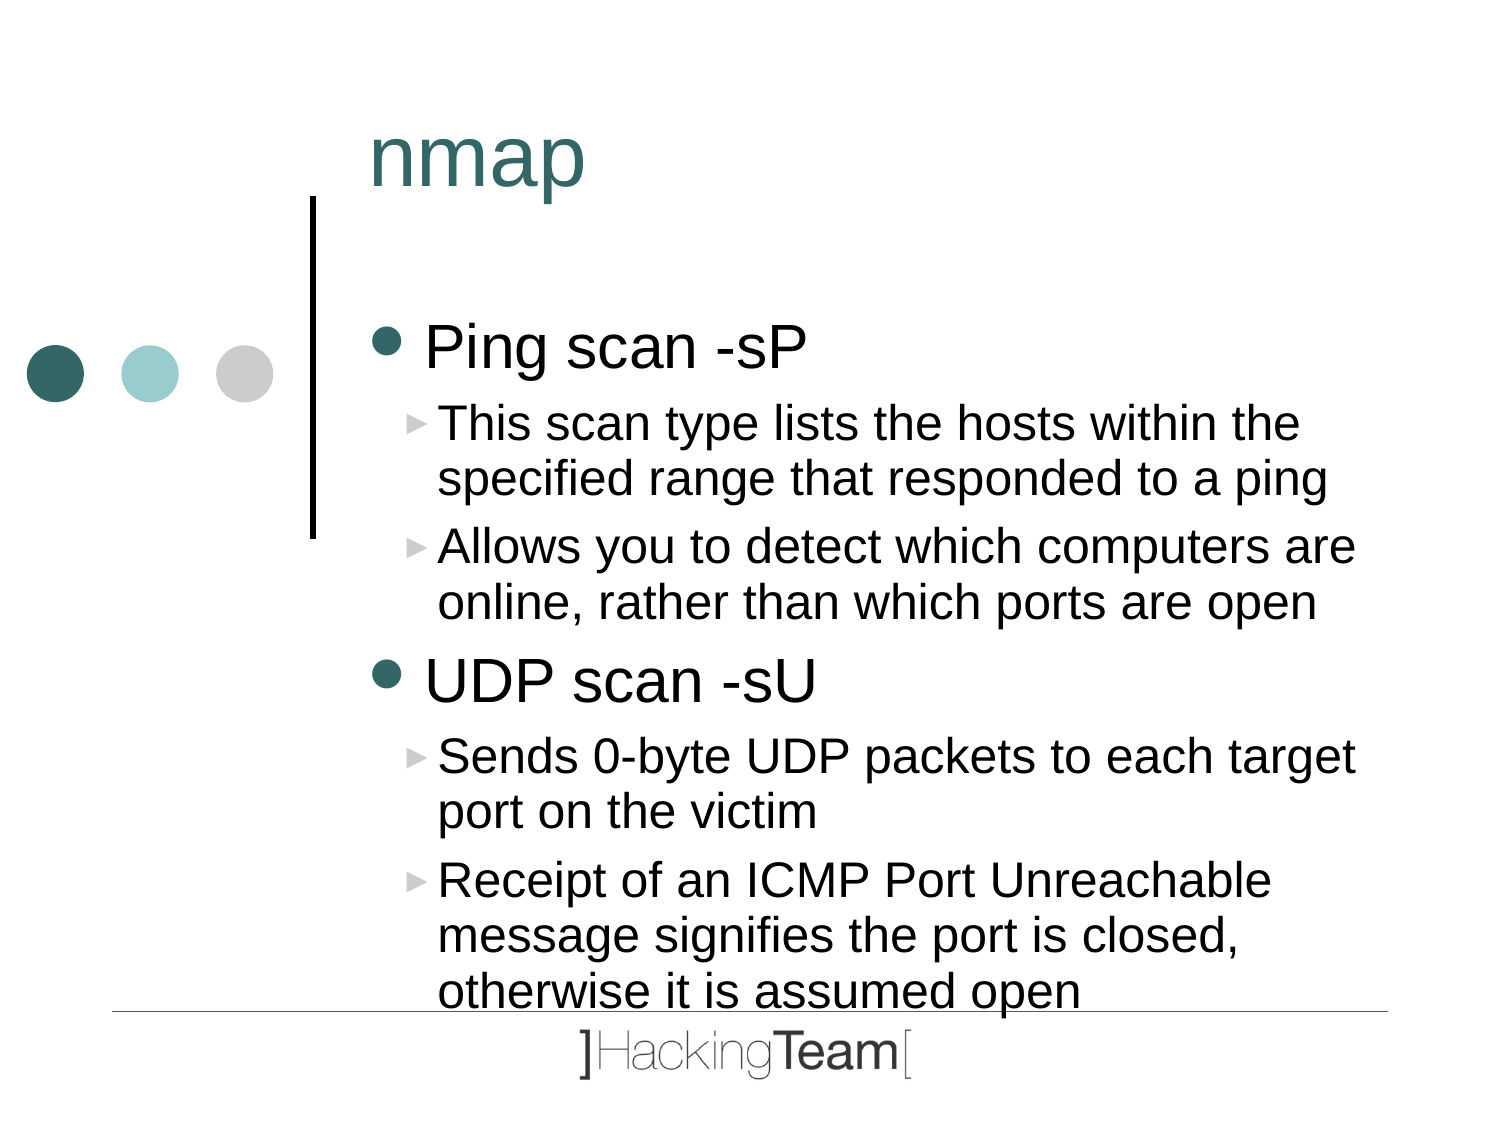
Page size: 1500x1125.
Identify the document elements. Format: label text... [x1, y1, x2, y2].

list Ping scan -sP This scan type lists the hosts within the specified range that responded to a ping Allows you to detect which computers are online, rather than which ports are open UDP scan -sU Sends 0-byte UDP packets to each target port on the victim Receipt of an ICMP Port Unreachable message signifies the port is closed, otherwise it is assumed open [249, 312, 1401, 1041]
picture [574, 1041, 916, 1084]
title nmap [249, 38, 1401, 275]
